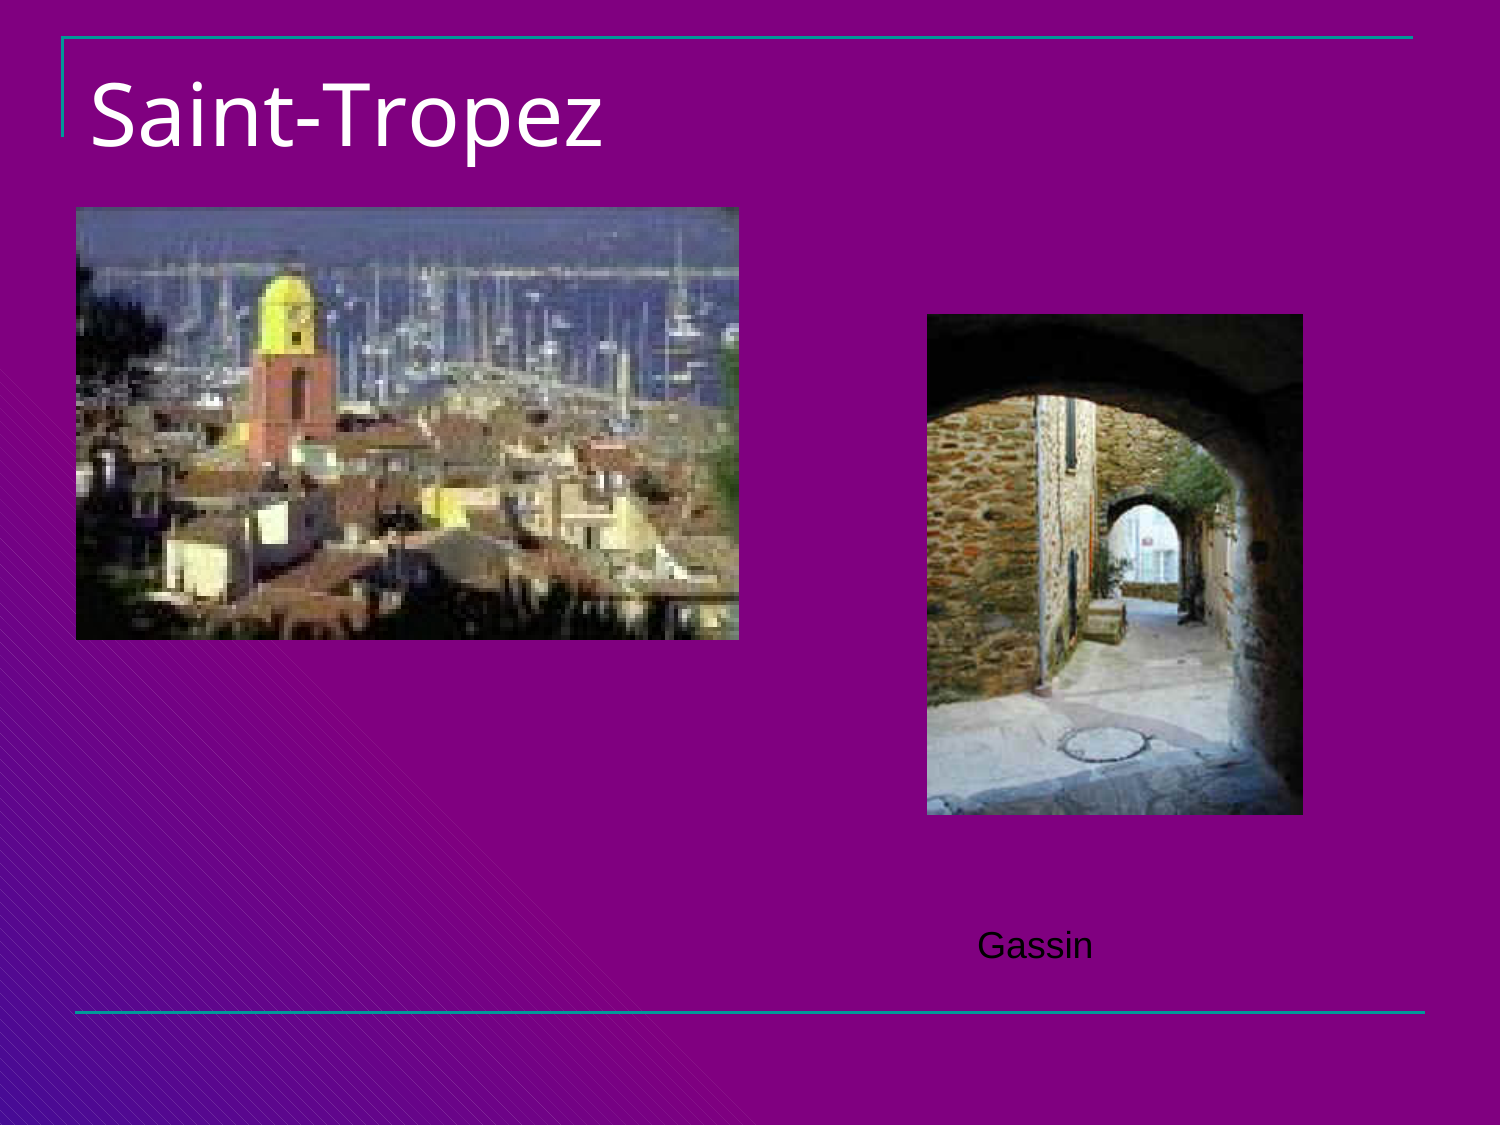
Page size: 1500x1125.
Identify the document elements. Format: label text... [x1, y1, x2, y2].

picture [927, 314, 1303, 815]
title Saint-Tropez [75, 45, 1426, 233]
text_box Gassin [962, 916, 1247, 975]
picture [76, 207, 739, 640]
